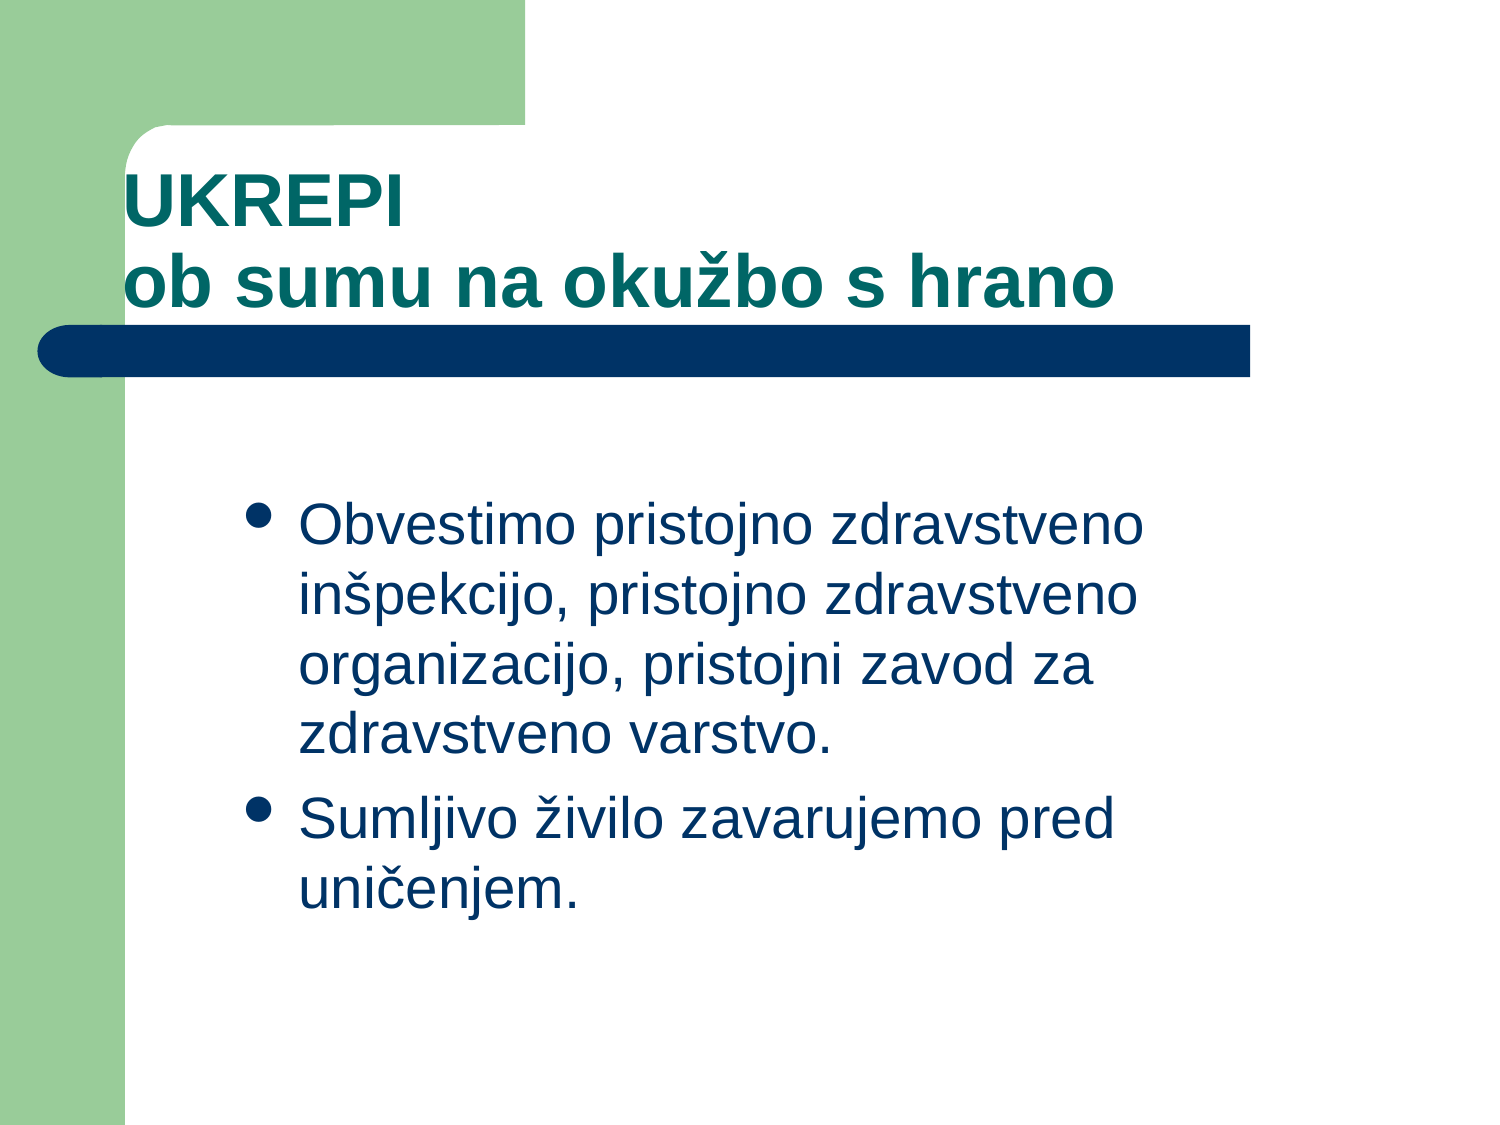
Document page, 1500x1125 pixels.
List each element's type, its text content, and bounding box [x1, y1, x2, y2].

list Obvestimo pristojno zdravstveno inšpekcijo, pristojno zdravstveno organizacijo, pristojni zavod za zdravstveno varstvo. Sumljivo živilo zavarujemo pred uničenjem. [227, 478, 1400, 1098]
title UKREPI ob sumu na okužbo s hrano [107, 73, 1407, 332]
